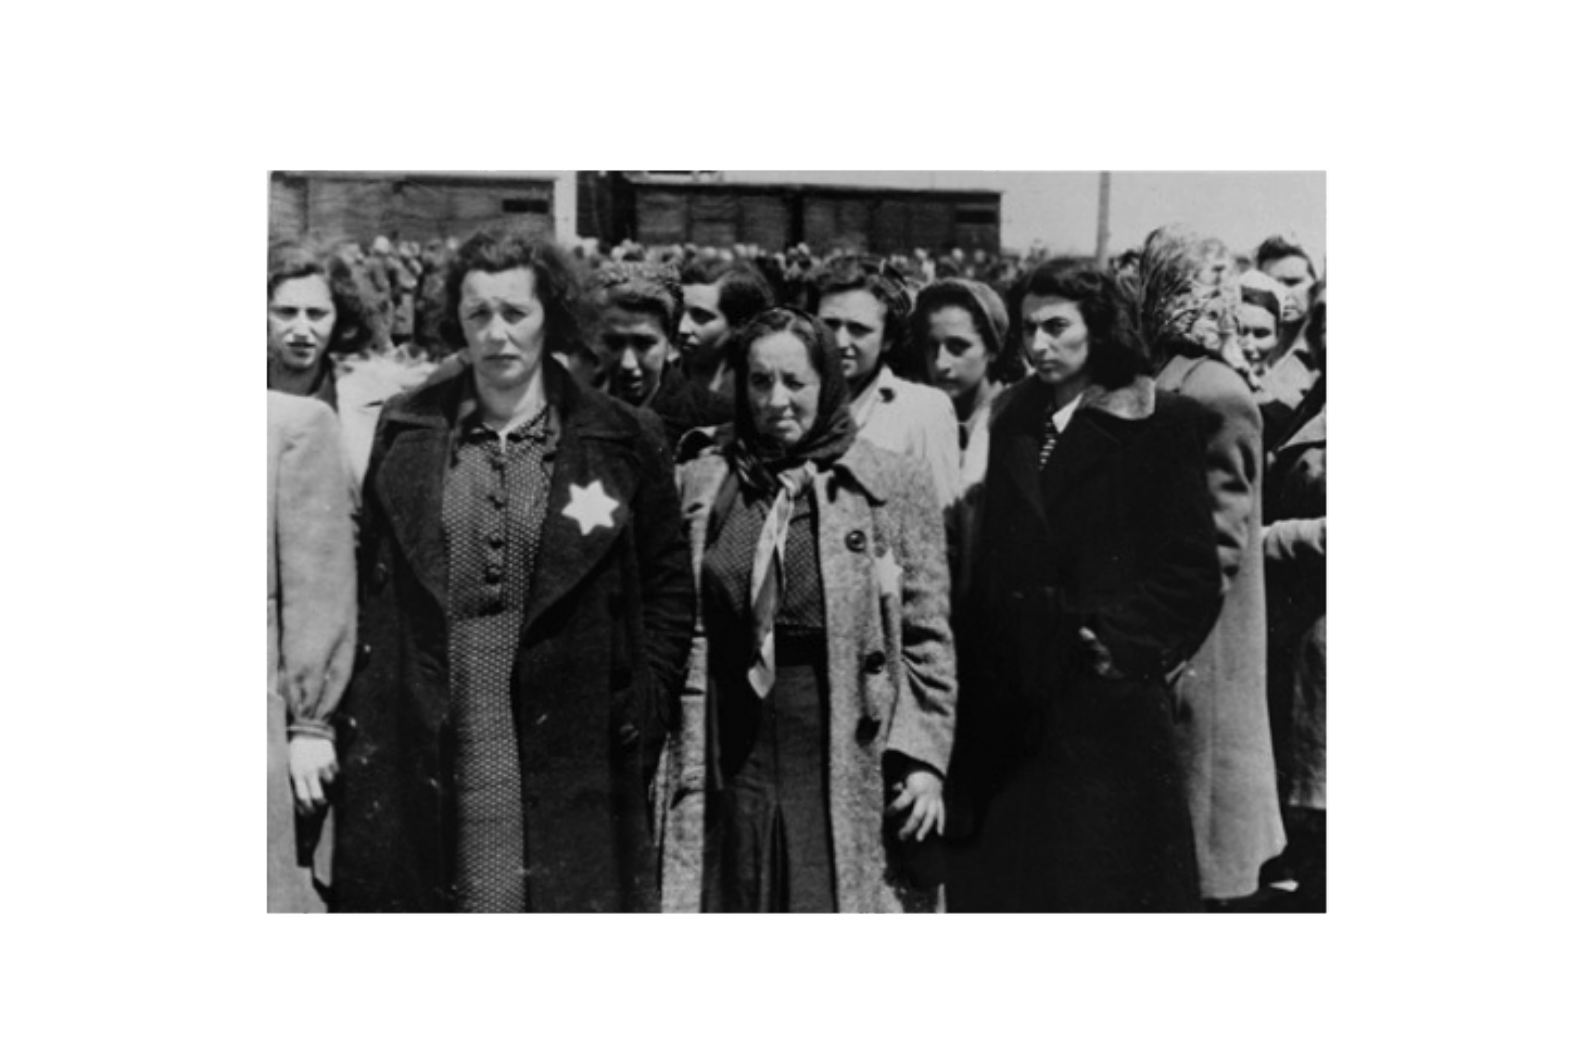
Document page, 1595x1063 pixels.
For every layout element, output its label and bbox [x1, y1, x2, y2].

picture [265, 169, 1329, 916]
